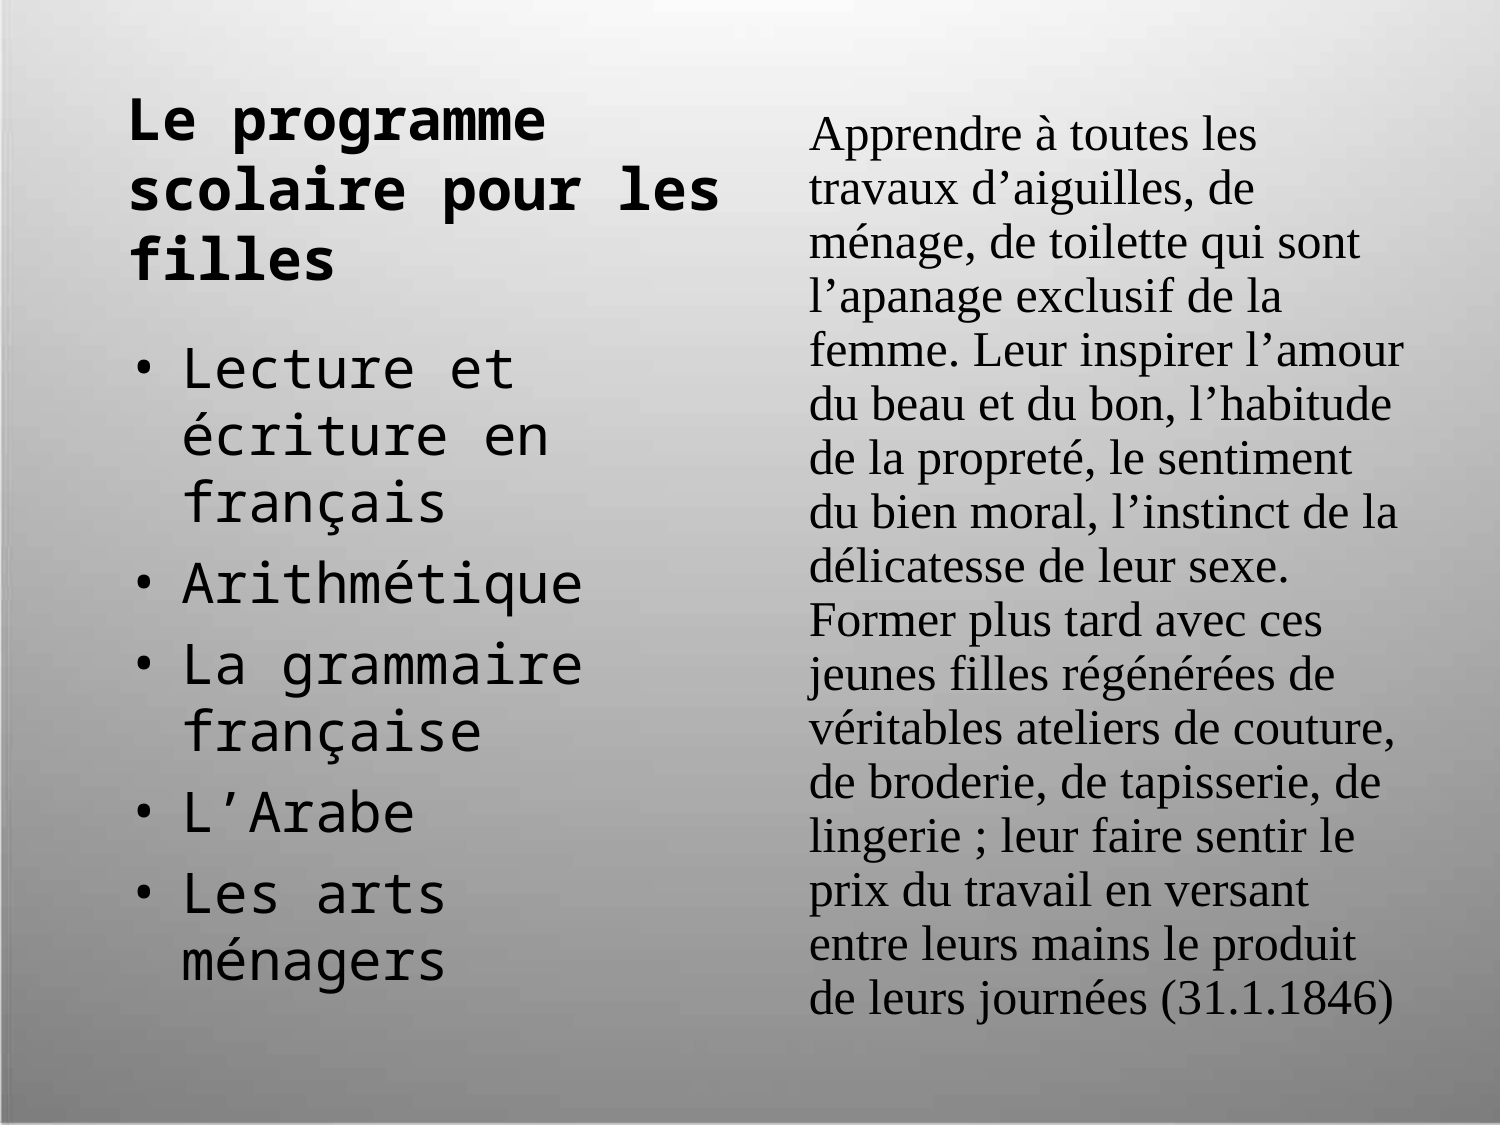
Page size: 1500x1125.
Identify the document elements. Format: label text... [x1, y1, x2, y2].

title Le programme scolaire pour les filles [112, 87, 838, 288]
list Apprendre à toutes les travaux d’aiguilles, de ménage, de toilette qui sont l’apanage exclusif de la femme. Leur inspirer l’amour du beau et du bon, l’habitude de la propreté, le sentiment du bien moral, l’instinct de la délicatesse de leur sexe. Former plus tard avec ces jeunes filles régénérées de véritables ateliers de couture, de broderie, de tapisserie, de lingerie ; leur faire sentir le prix du travail en versant entre leurs mains le produit de leurs journées (31.1.1846) [737, 99, 1426, 1125]
list Lecture et écriture en français Arithmétique La grammaire française L’Arabe Les arts ménagers [112, 324, 737, 1000]
picture [0, 0, 1500, 1125]
